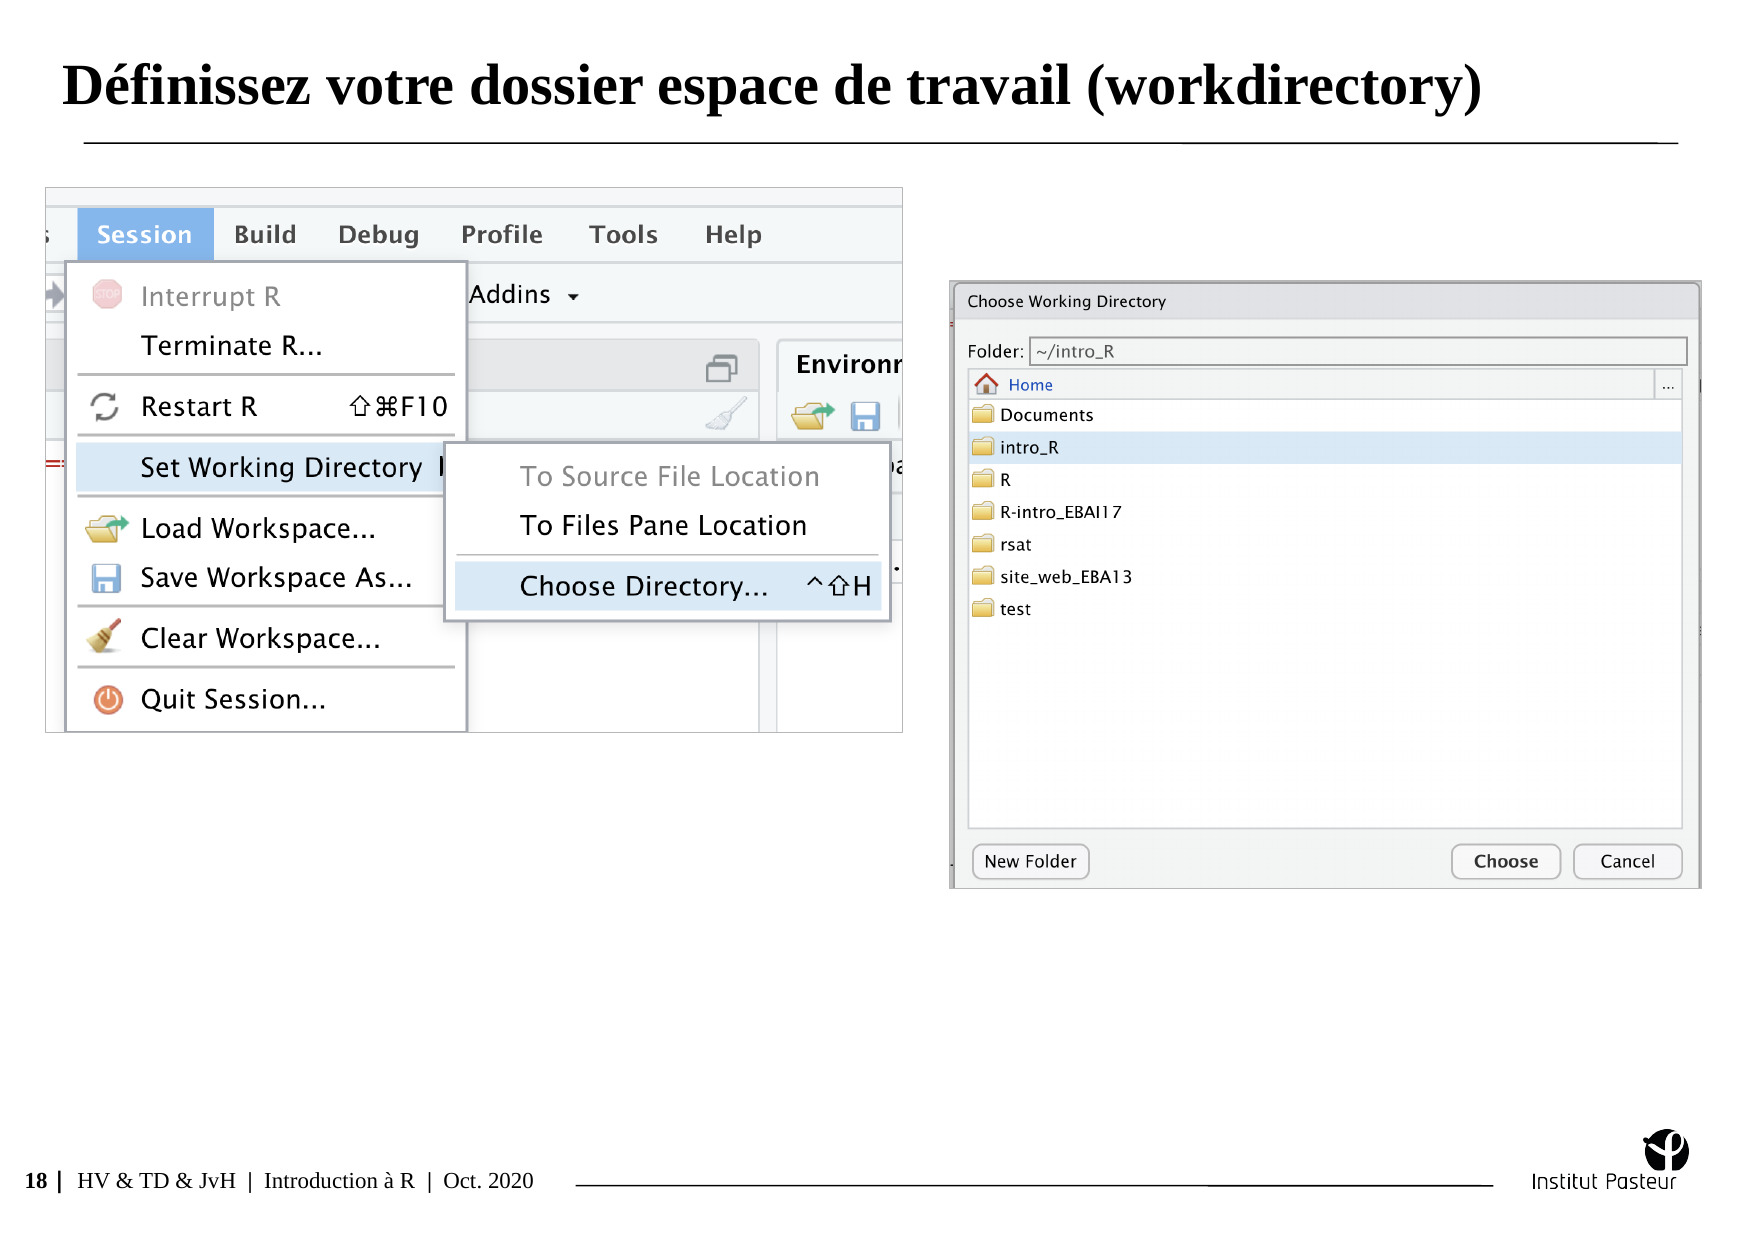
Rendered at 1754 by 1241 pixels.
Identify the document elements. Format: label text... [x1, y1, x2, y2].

picture [1533, 1129, 1689, 1189]
text_box Définissez votre dossier espace de travail (workdirectory) [62, 2, 1692, 160]
picture [46, 188, 902, 732]
picture [950, 281, 1701, 888]
